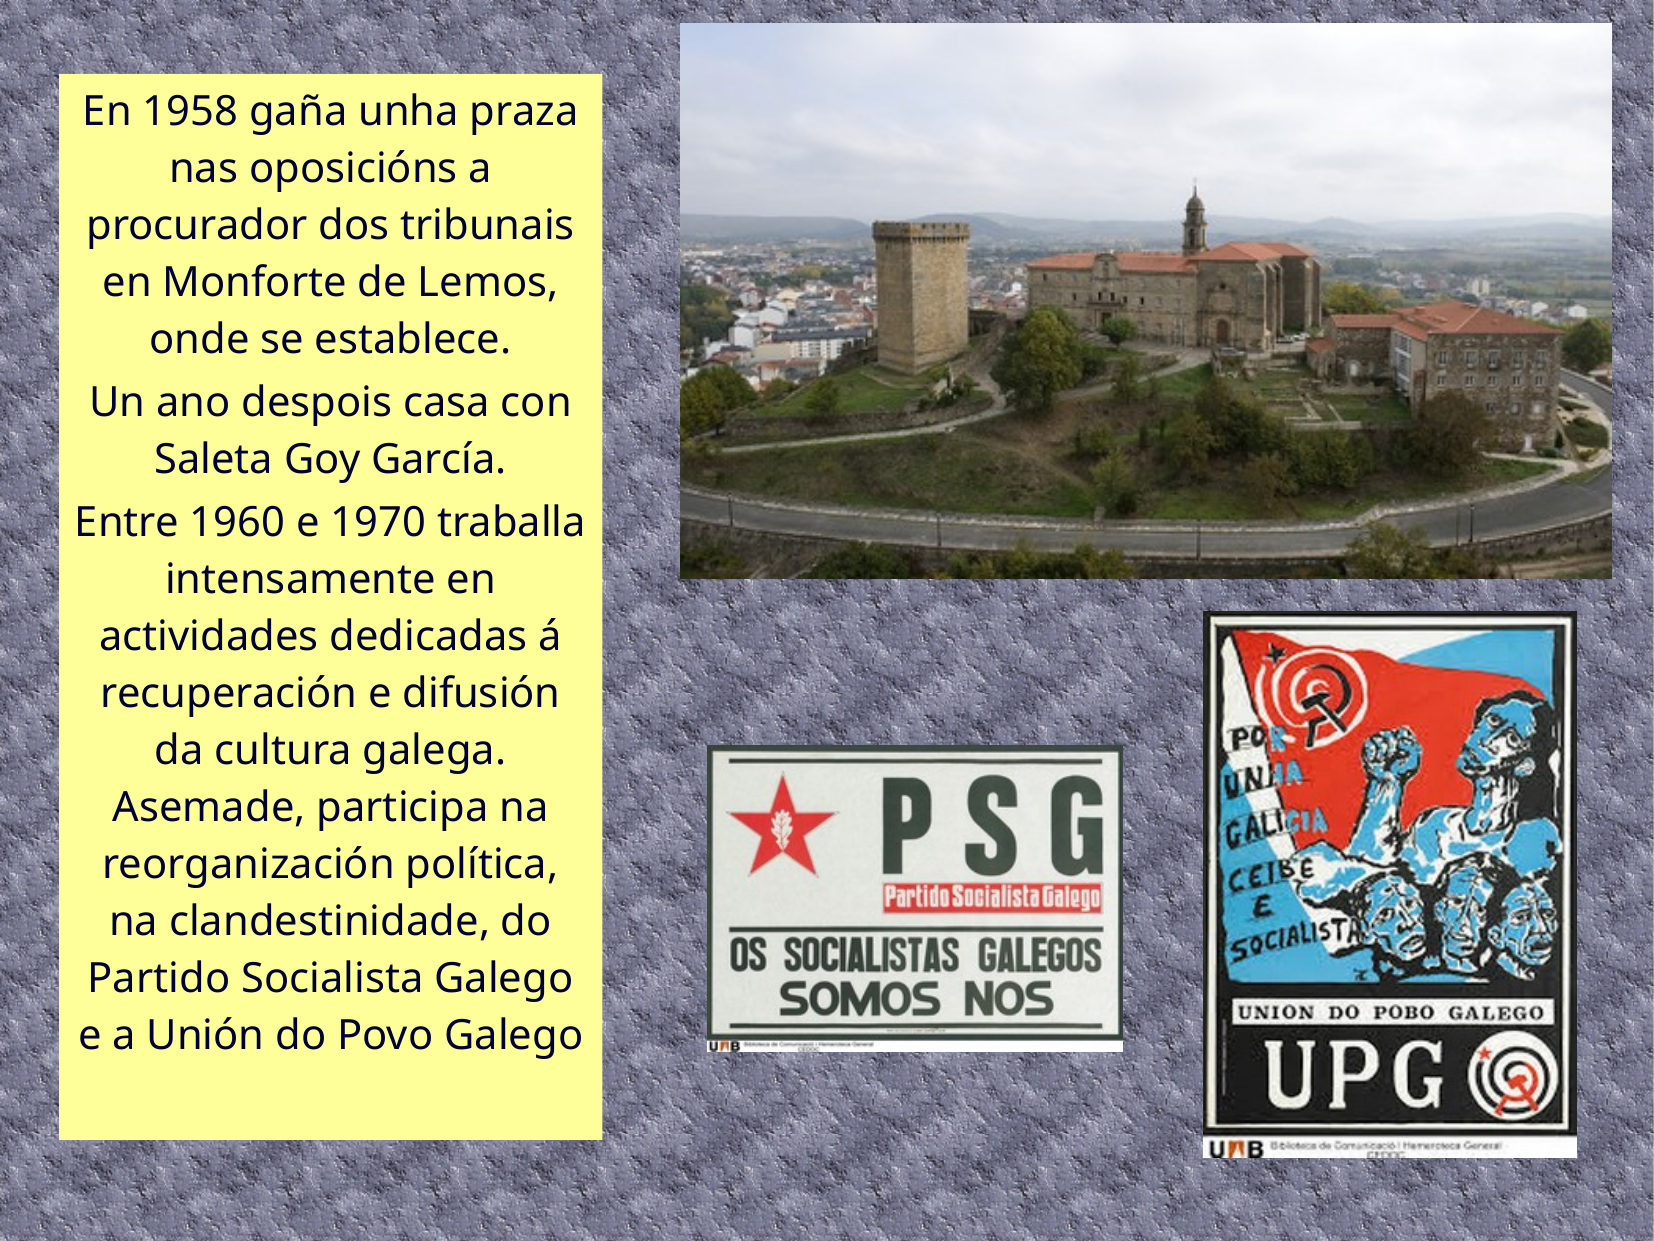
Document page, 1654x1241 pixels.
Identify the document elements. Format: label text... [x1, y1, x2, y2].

picture [0, 0, 1654, 1241]
text_box En 1958 gaña unha praza nas oposicións a procurador dos tribunais en Monforte de Lemos, onde se establece. Un ano despois casa con Saleta Goy García. Entre 1960 e 1970 traballa intensamente en actividades dedicadas á recuperación e difusión da cultura galega. Asemade, participa na reorganización política, na clandestinidade, do Partido Socialista Galego e a Unión do Povo Galego [59, 73, 603, 1140]
